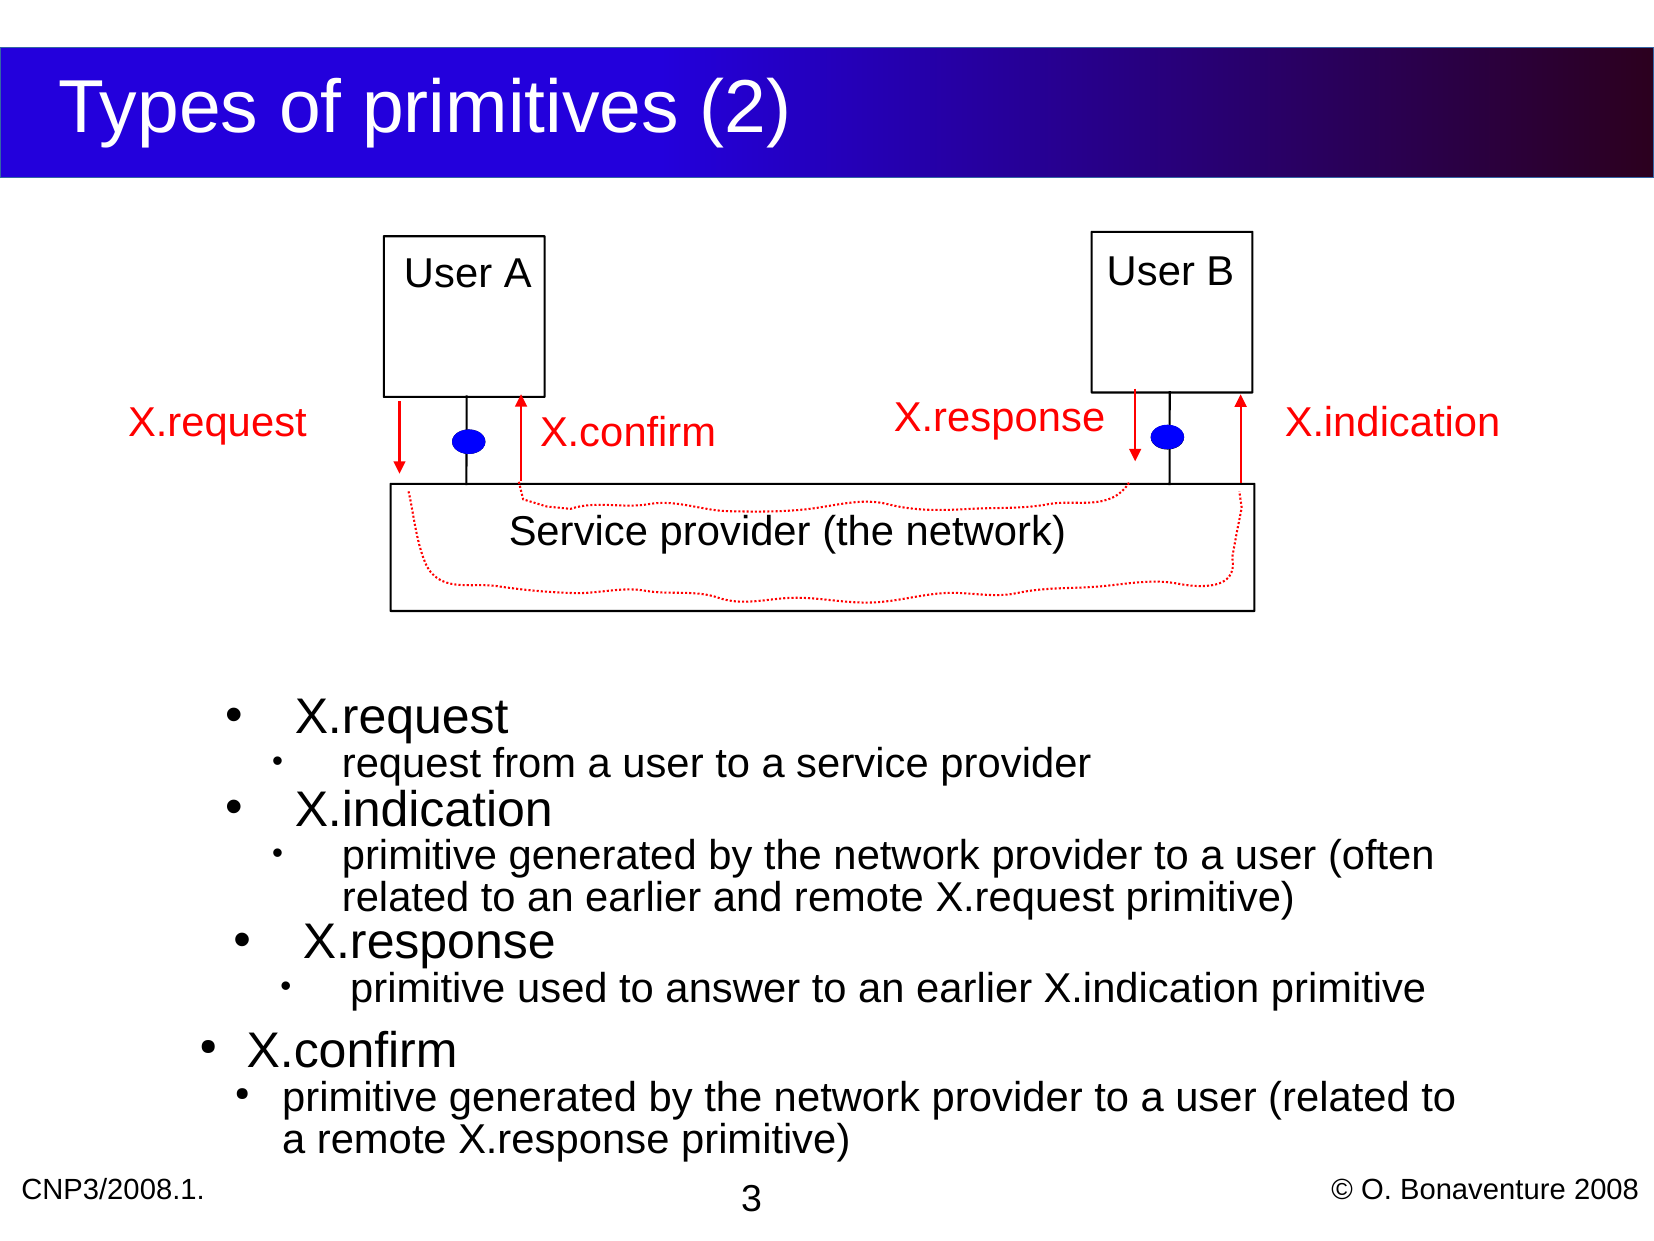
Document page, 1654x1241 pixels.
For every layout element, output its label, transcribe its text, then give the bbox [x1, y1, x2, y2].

text_box X.response primitive used to answer to an earlier X.indication primitive [127, 918, 1516, 1083]
text_box X.response [997, 411, 1009, 429]
text_box Service provider (the network) [508, 512, 1067, 555]
text_box X.request [128, 403, 307, 446]
list X.confirm primitive generated by the network provider to a user (related to a remote X.response primitive) [128, 1083, 1483, 1176]
text_box User B [1106, 251, 1235, 294]
text_box CNP3/2008.1. [21, 1176, 274, 1212]
text_box User A [403, 253, 532, 338]
text_box X.indication [1284, 402, 1501, 445]
text_box © O. Bonaventure 2008 [1331, 1176, 1640, 1206]
text_box X.request request from a user to a service provider [118, 693, 1168, 785]
text_box X.confirm [540, 413, 717, 456]
text_box [453, 430, 485, 453]
text_box [1151, 425, 1184, 449]
text_box X.response [893, 397, 1106, 440]
title Types of primitives (2) [10, 0, 1000, 219]
text_box X.indication primitive generated by the network provider to a user (often related to an earlier and remote X.request primitive) [118, 785, 1527, 991]
